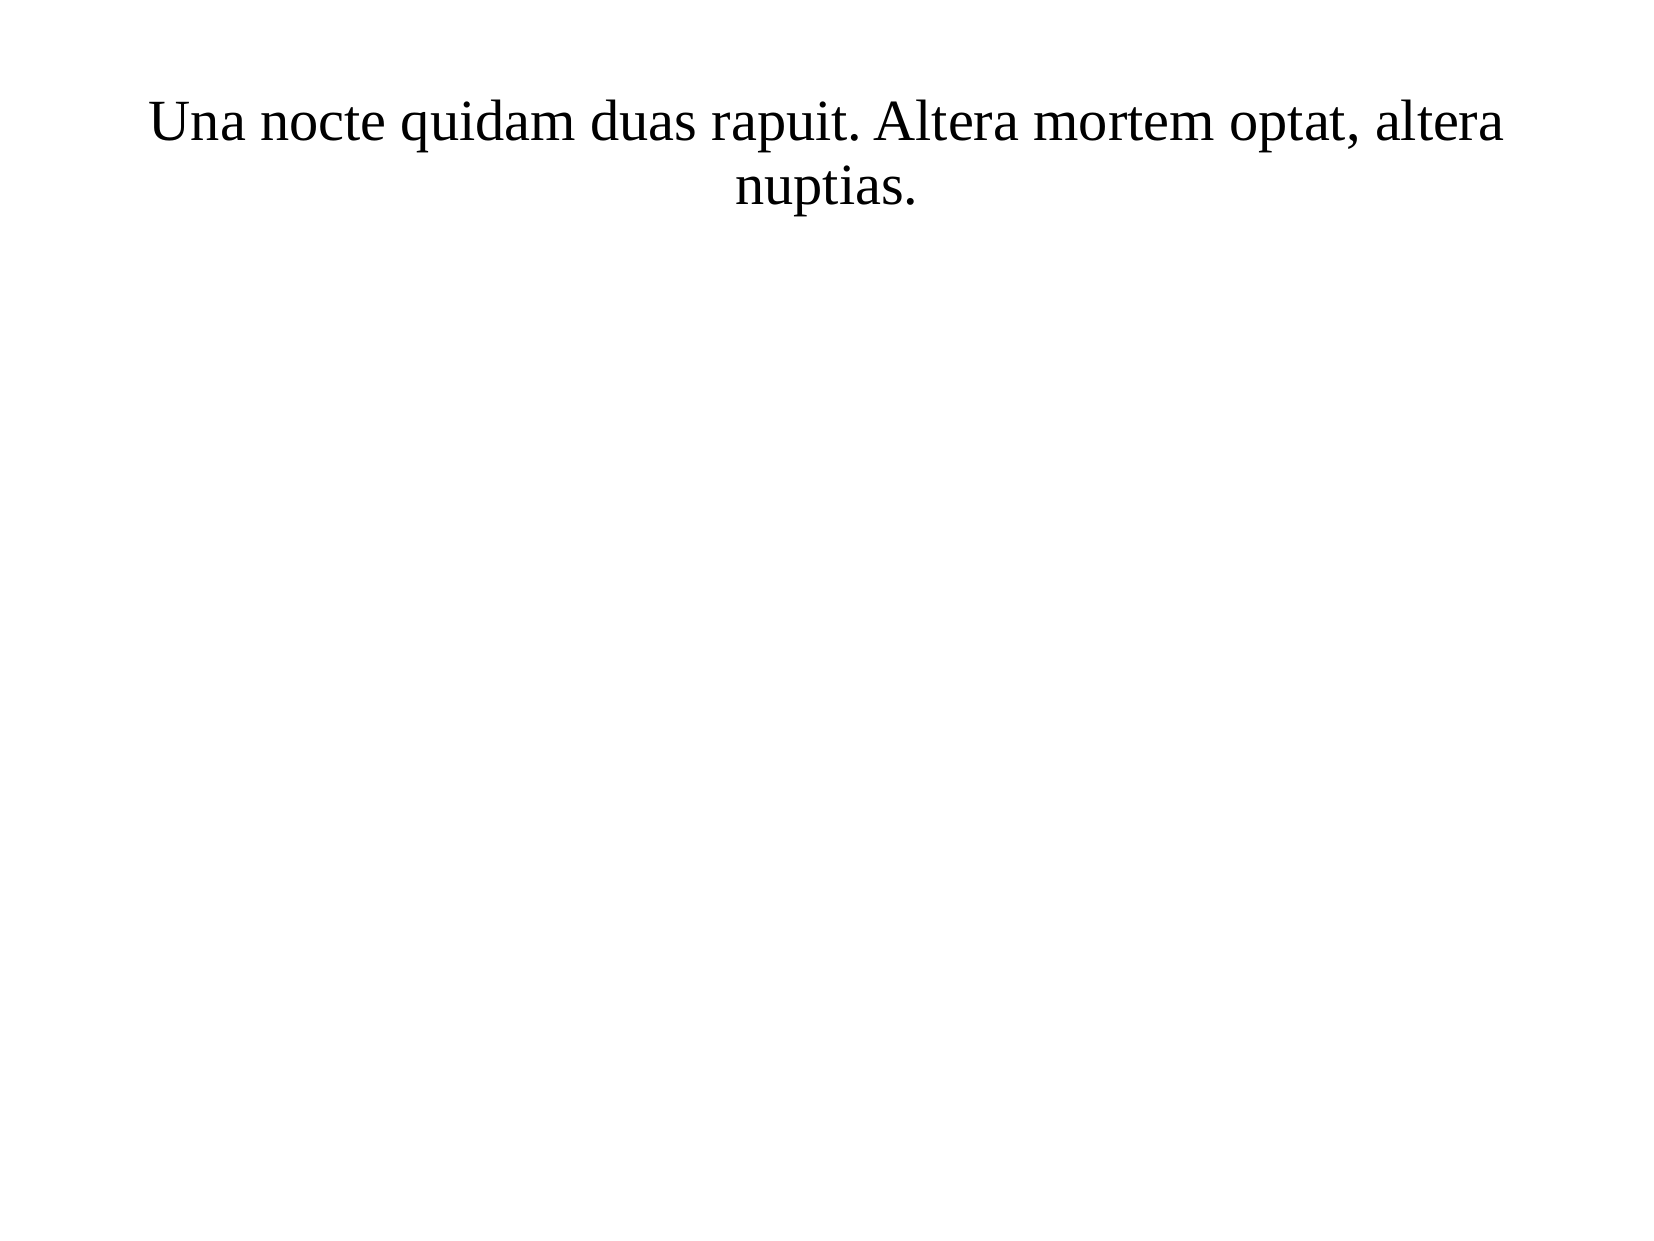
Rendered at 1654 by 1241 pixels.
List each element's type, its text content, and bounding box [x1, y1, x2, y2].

title Una nocte quidam duas rapuit. Altera mortem optat, altera nuptias. [82, 49, 1571, 257]
